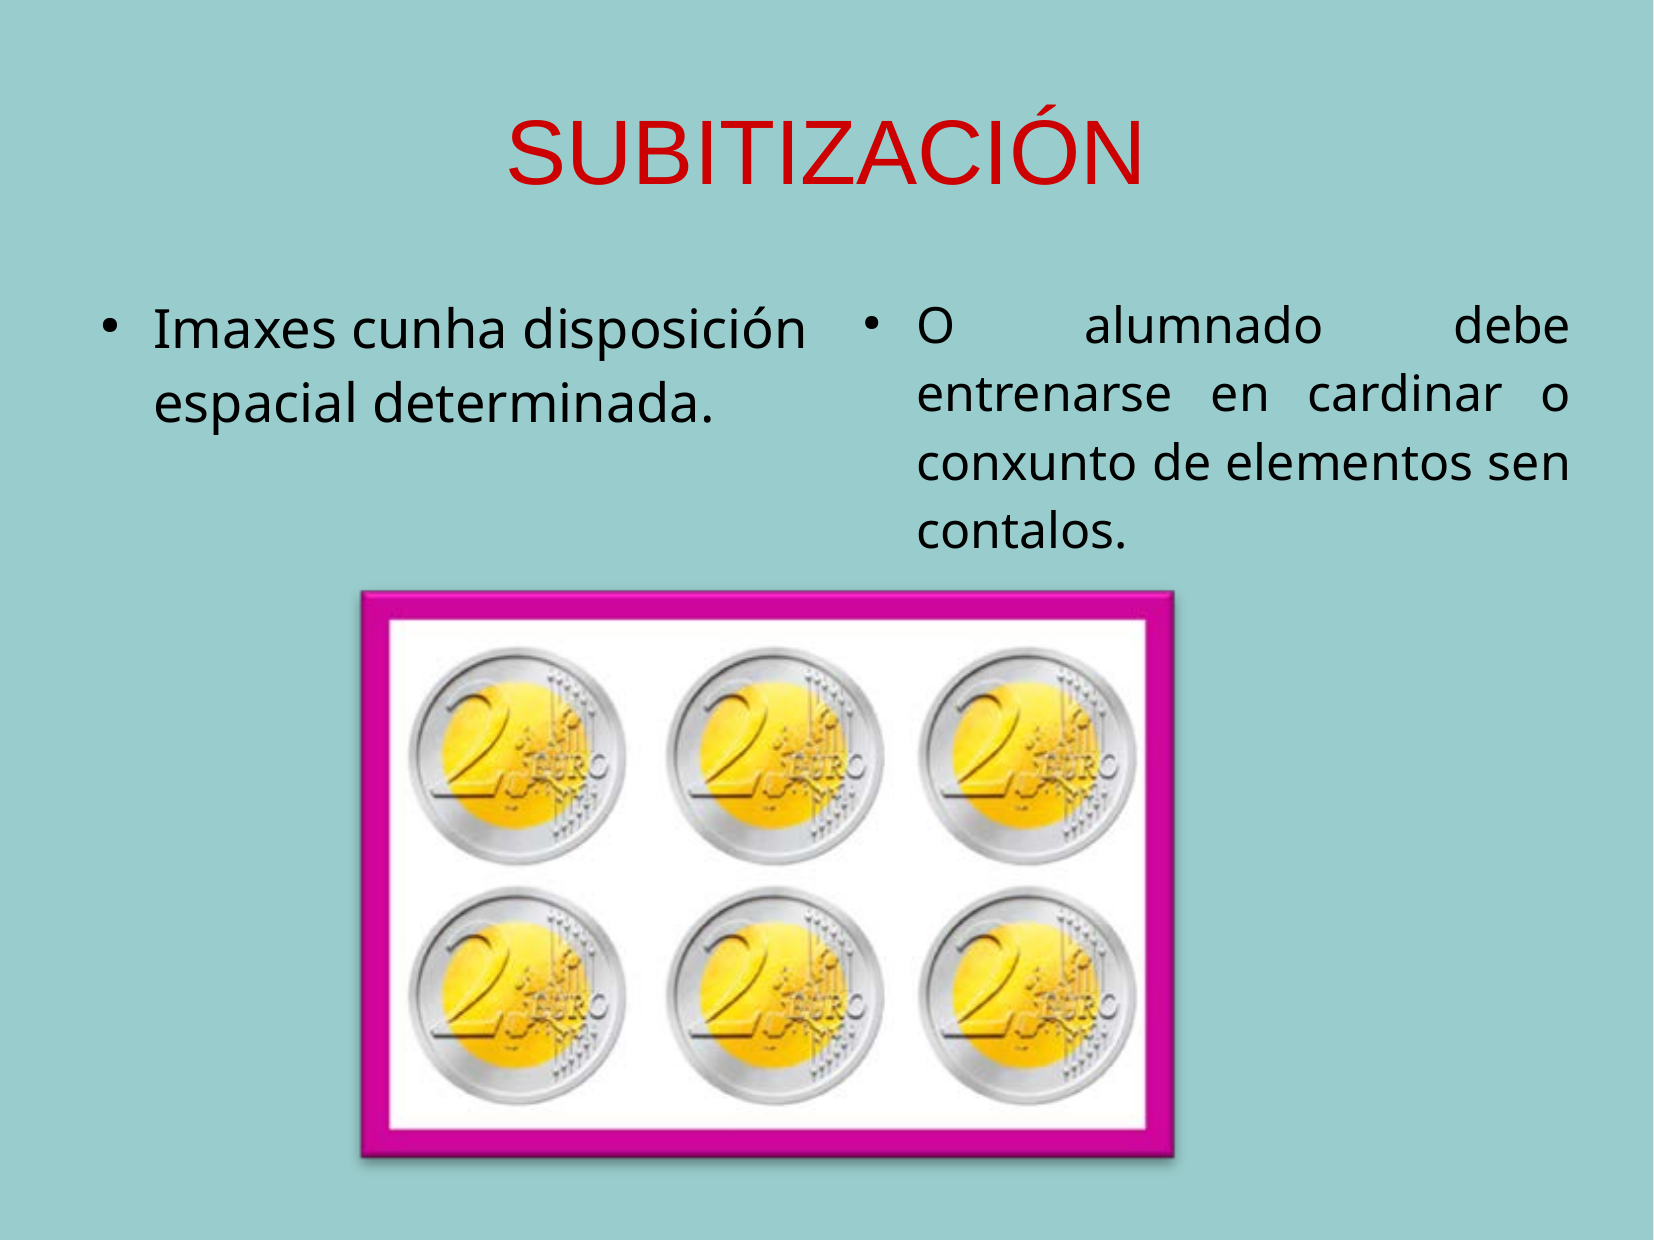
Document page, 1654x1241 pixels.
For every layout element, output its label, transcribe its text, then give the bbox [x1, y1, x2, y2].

picture [342, 577, 1193, 1182]
list Imaxes cunha disposición espacial determinada. [82, 290, 809, 634]
list O alumnado debe entrenarse en cardinar o conxunto de elementos sen contalos. [845, 290, 1572, 634]
title SUBITIZACIÓN [82, 49, 1571, 257]
